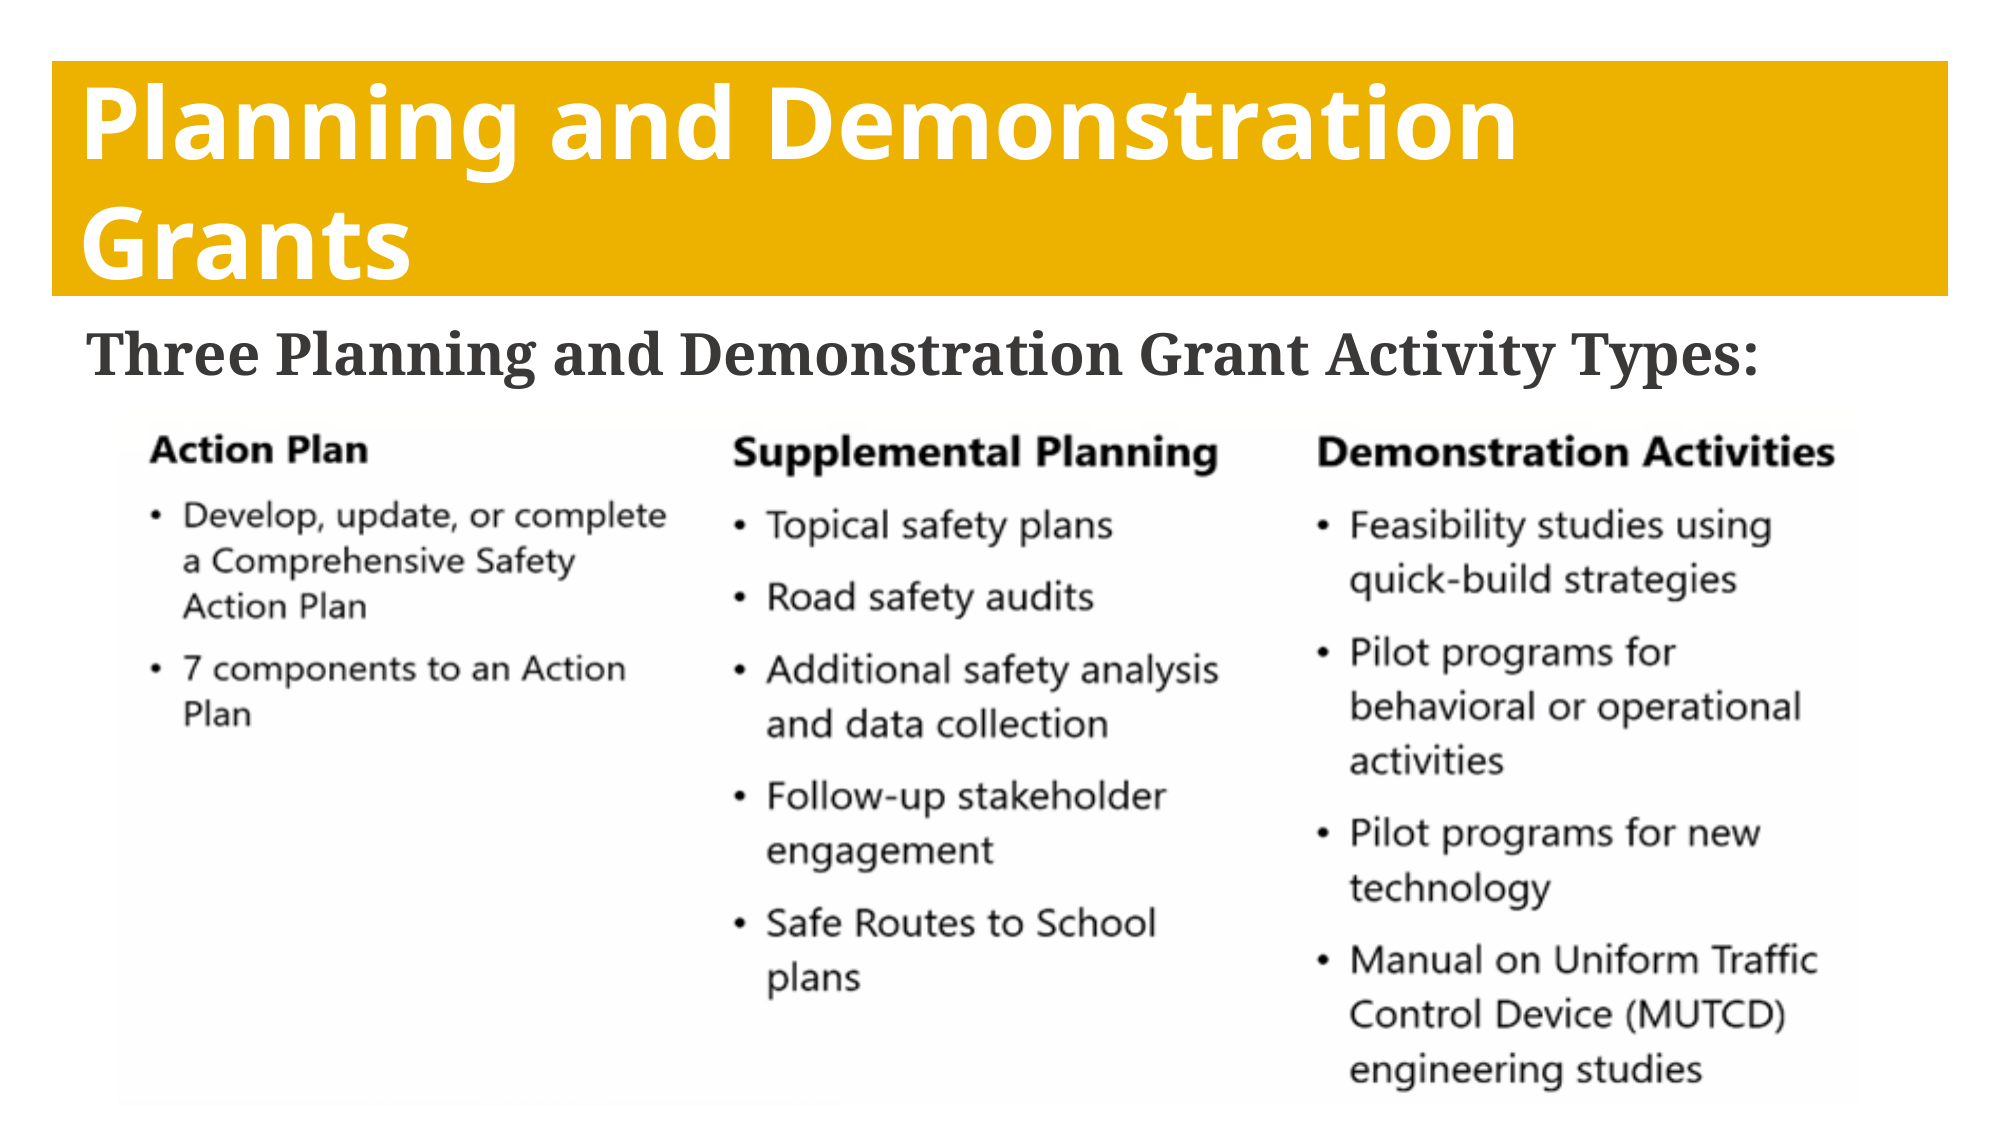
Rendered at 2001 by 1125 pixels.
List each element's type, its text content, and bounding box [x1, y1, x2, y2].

text_box Three Planning and Demonstration Grant Activity Types: [71, 309, 1858, 396]
text_box Planning and Demonstration Grants [63, 51, 1746, 310]
picture [118, 408, 1858, 1105]
text_box [1746, 61, 1948, 296]
text_box [52, 61, 63, 296]
